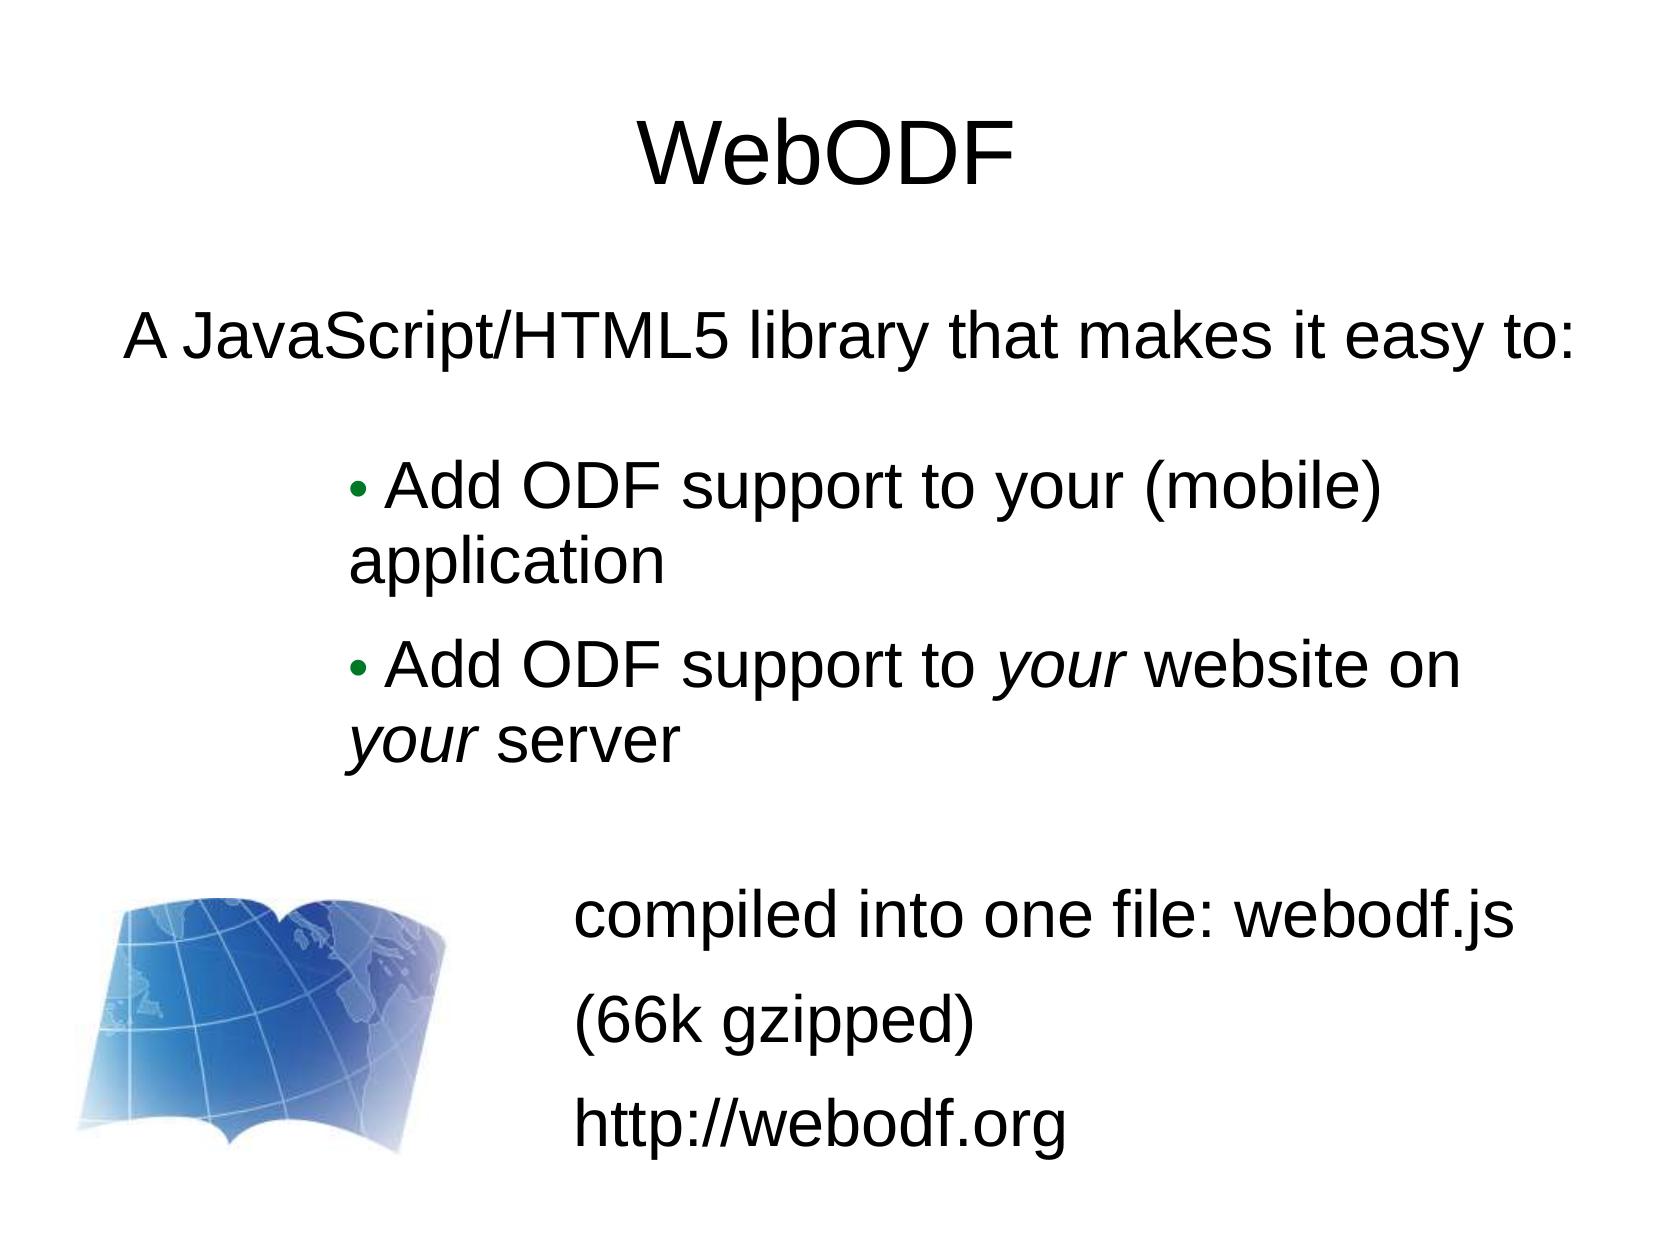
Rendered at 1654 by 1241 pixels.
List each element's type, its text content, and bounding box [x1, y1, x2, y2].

text_box A JavaScript/HTML5 library that makes it easy to: [37, 290, 1613, 601]
picture [75, 898, 451, 1163]
text_box WebODF [82, 94, 1571, 212]
text_box compiled into one file: webodf.js (66k gzipped) http://webodf.org [487, 870, 1636, 1210]
text_box • Add ODF support to your (mobile) application • Add ODF support to your website on your server [262, 440, 1538, 871]
